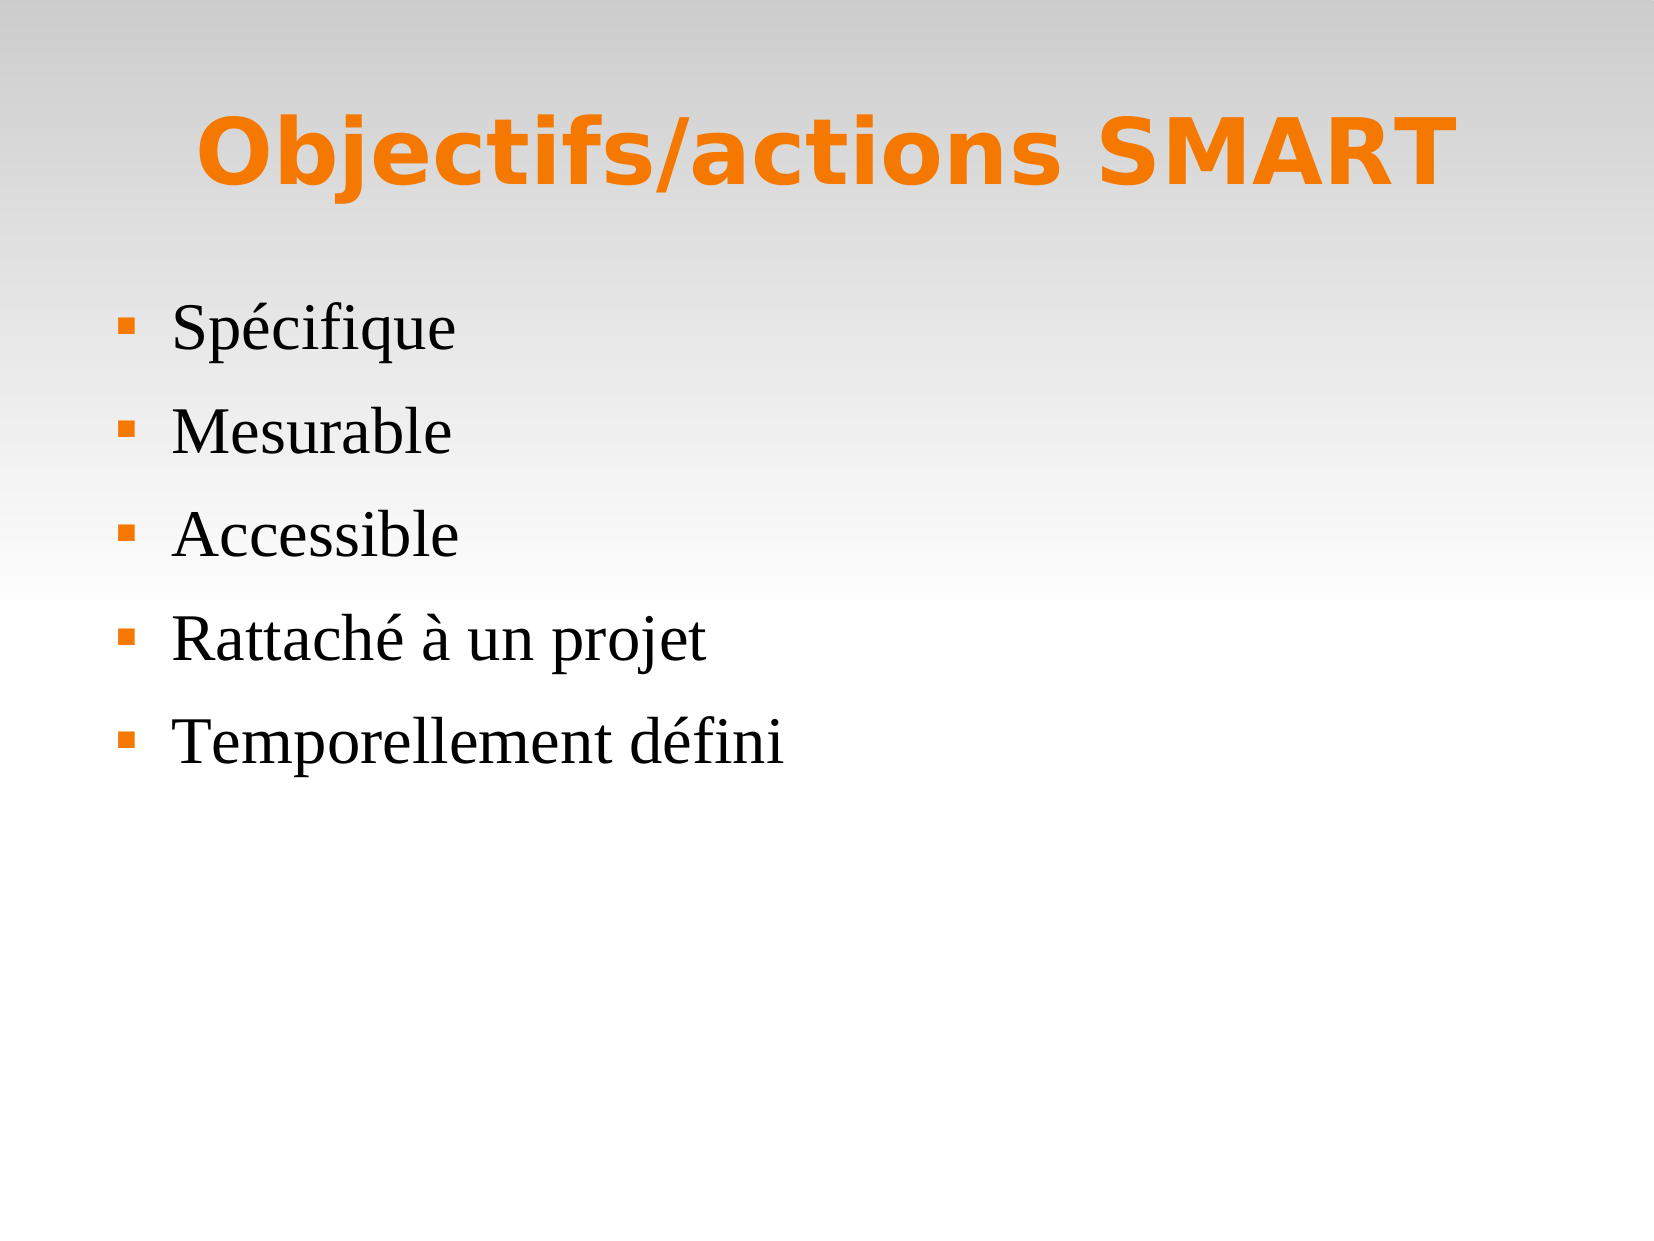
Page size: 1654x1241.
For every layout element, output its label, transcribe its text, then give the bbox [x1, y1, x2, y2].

list Spécifique Mesurable Accessible Rattaché à un projet Temporellement défini [82, 290, 1571, 1094]
title Objectifs/actions SMART [82, 49, 1571, 257]
